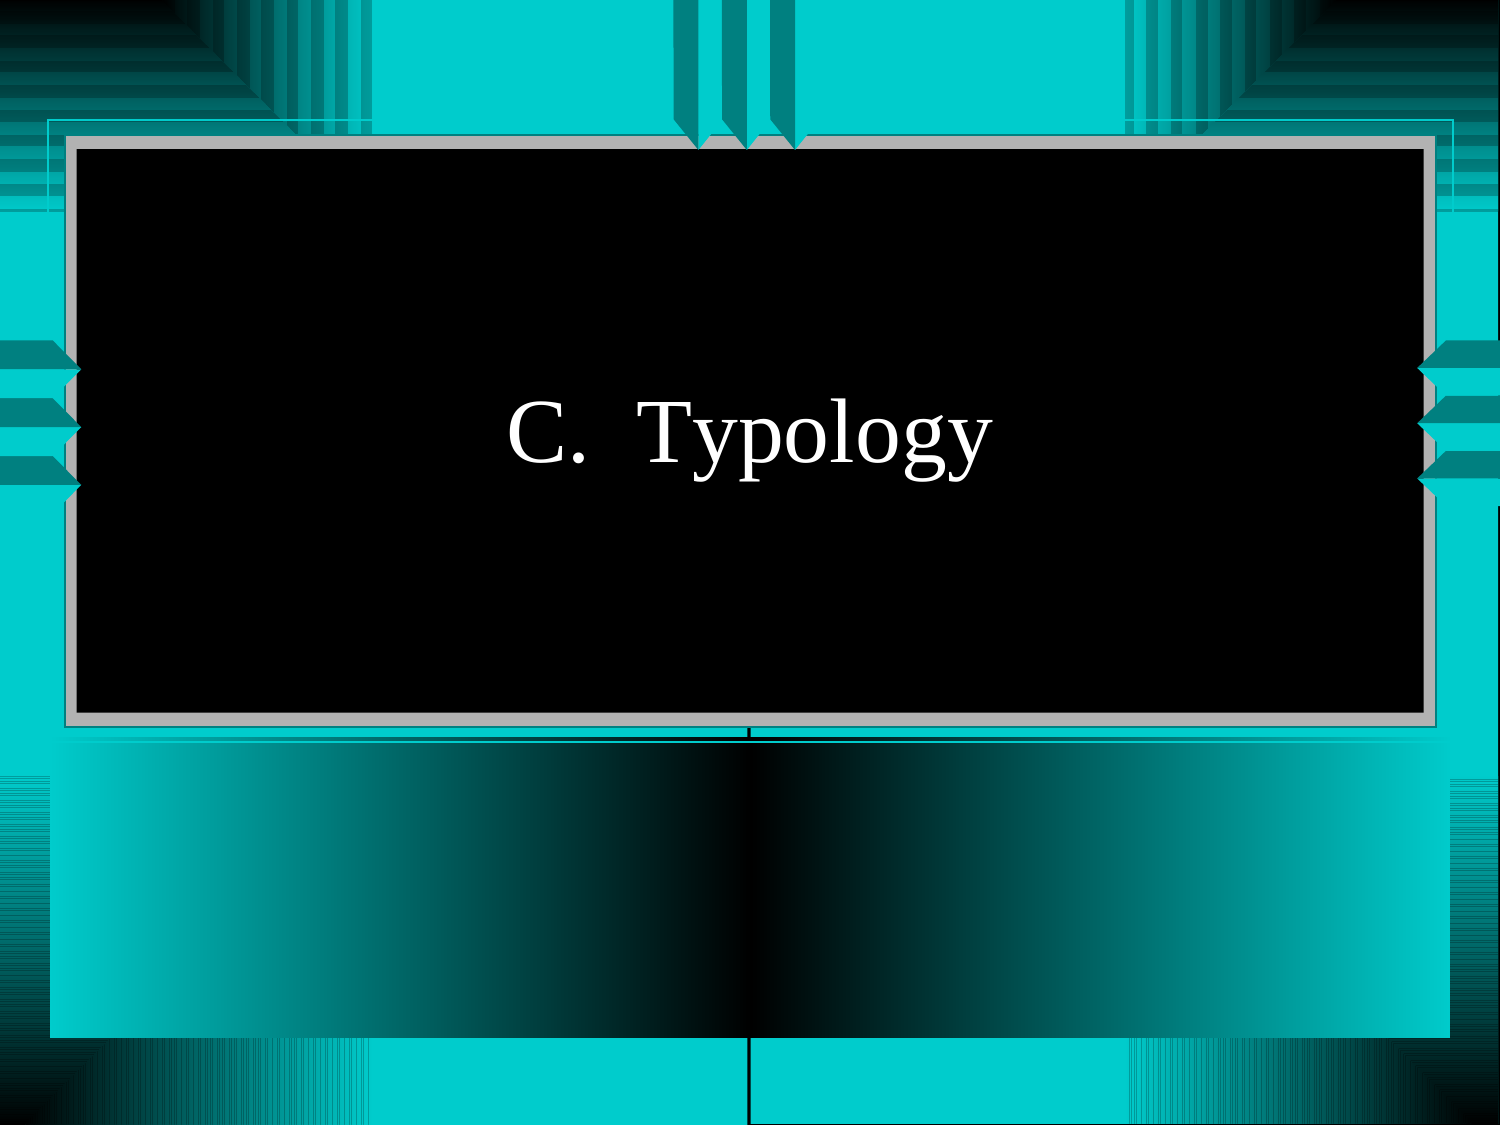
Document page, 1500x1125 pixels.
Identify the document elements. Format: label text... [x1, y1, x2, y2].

title C. Typology [112, 344, 1388, 518]
